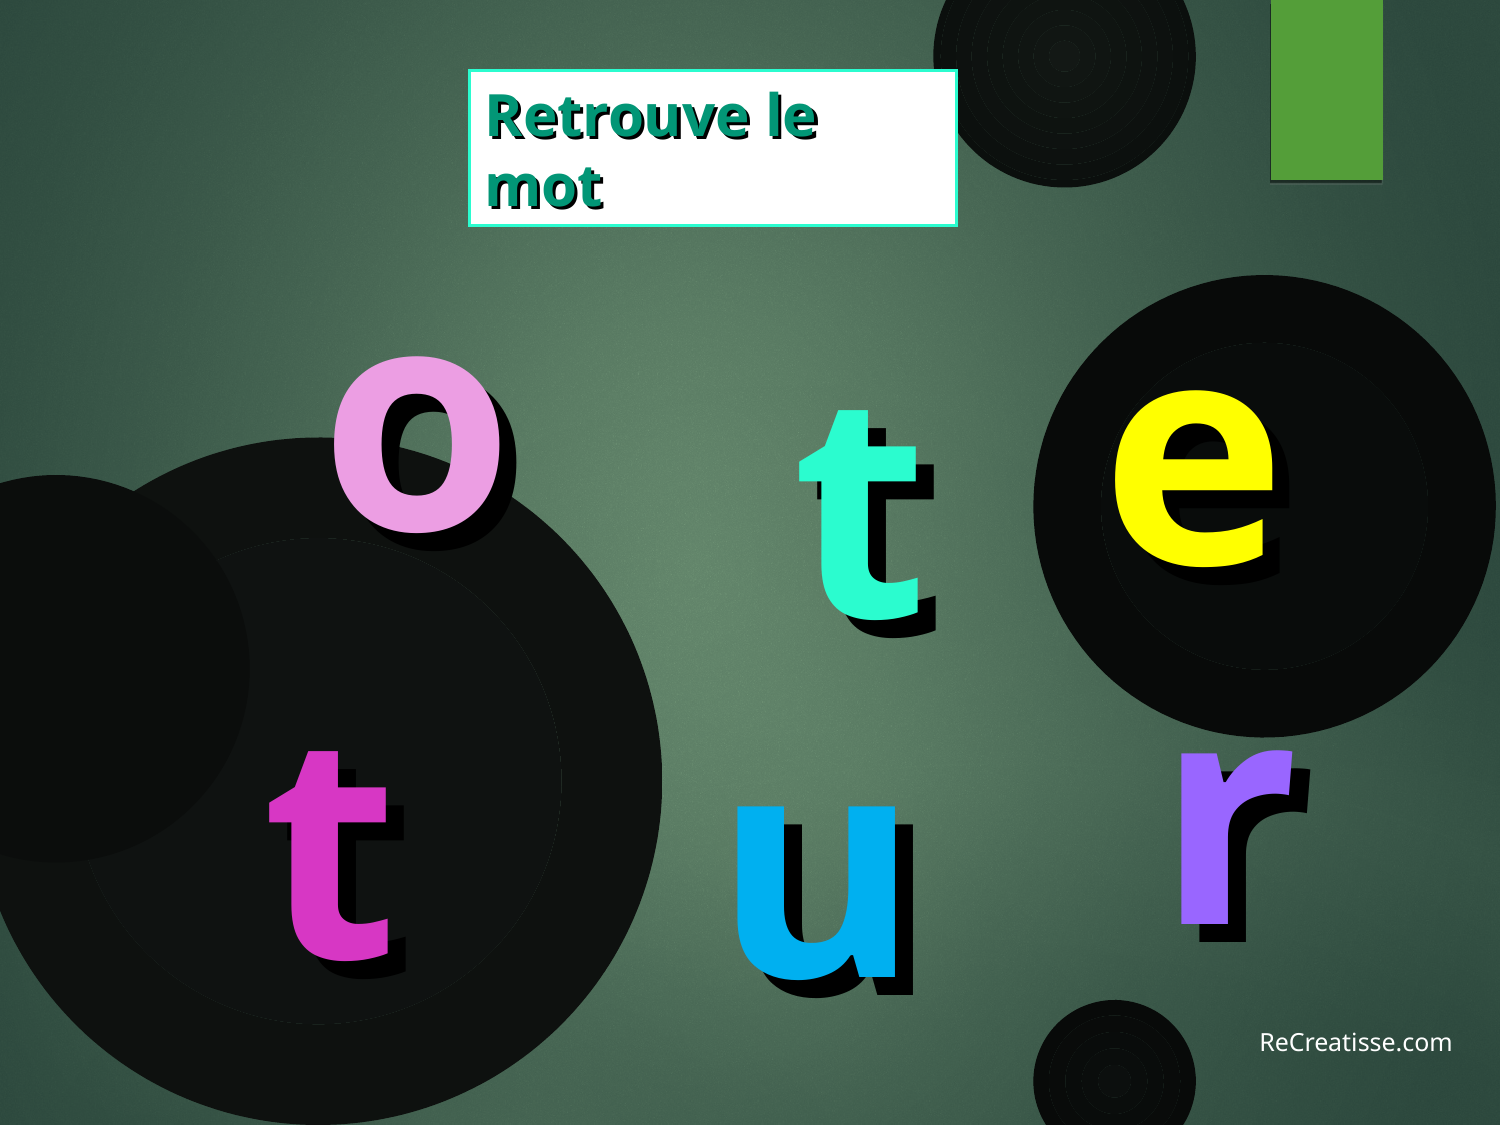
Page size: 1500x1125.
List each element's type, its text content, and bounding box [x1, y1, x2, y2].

text_box e [1086, 245, 1301, 635]
text_box o [305, 211, 529, 601]
text_box Retrouve le mot [469, 71, 956, 226]
text_box t [777, 297, 943, 688]
text_box u [699, 658, 935, 1048]
text_box r [1143, 605, 1315, 995]
text_box t [248, 639, 414, 1029]
text_box ReCreatisse.com [1244, 1019, 1468, 1064]
